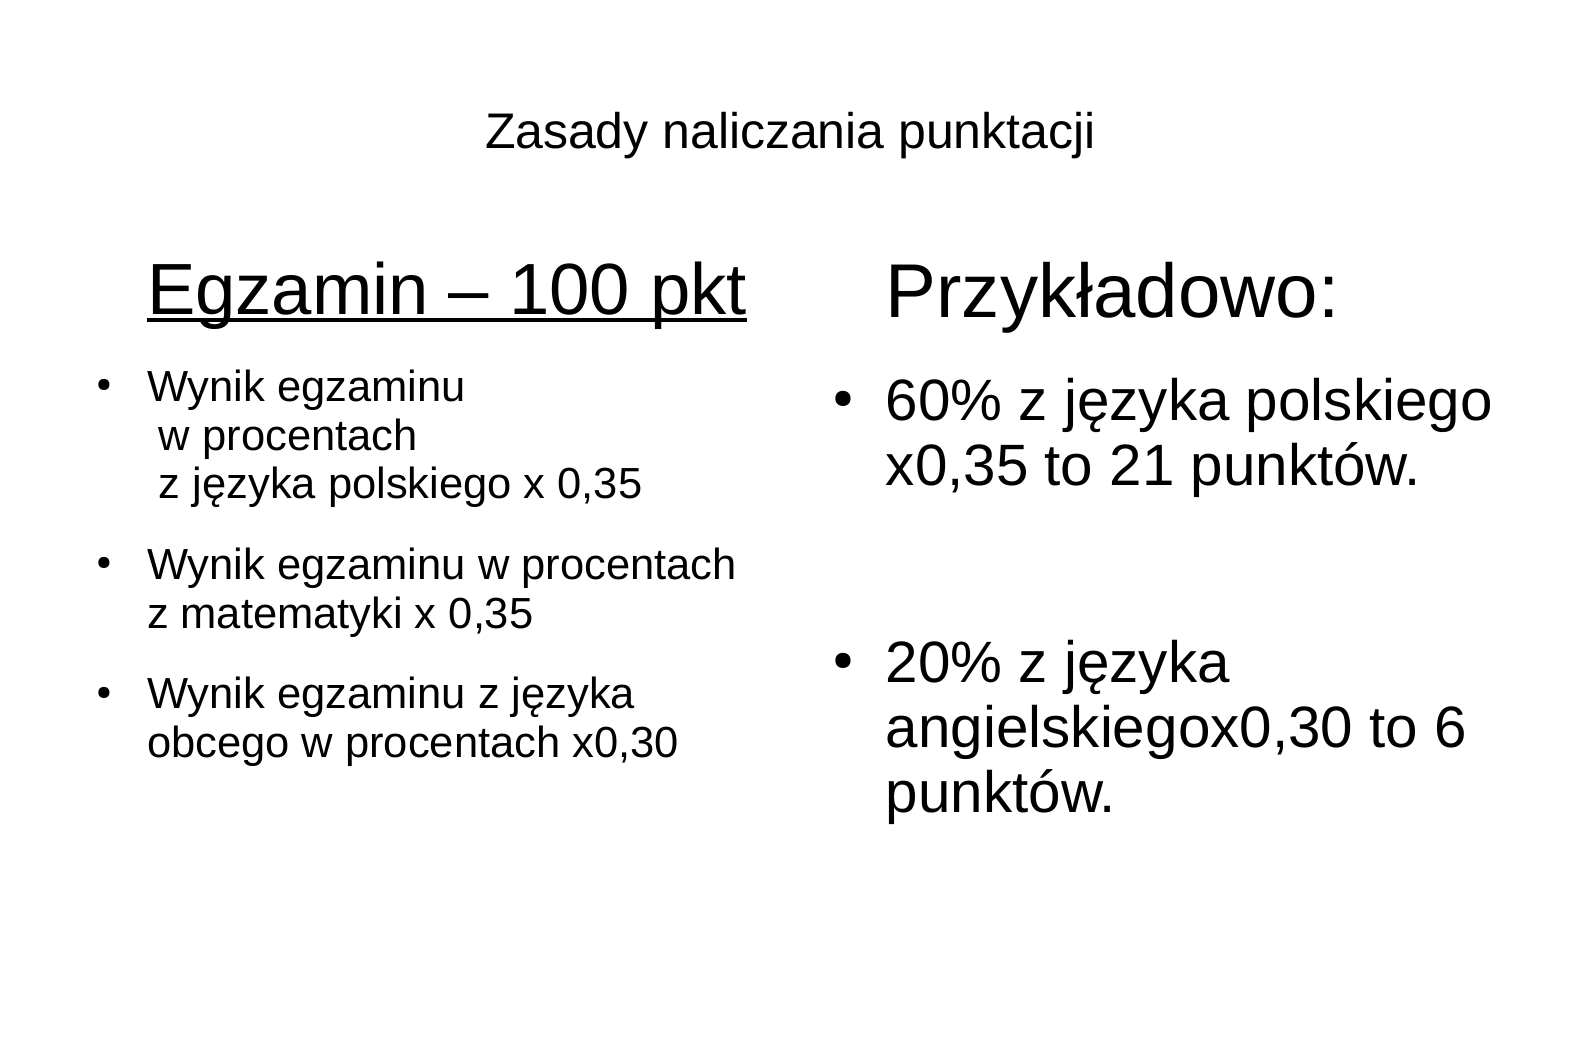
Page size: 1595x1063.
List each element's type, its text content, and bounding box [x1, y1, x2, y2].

list Egzamin – 100 pkt Wynik egzaminu w procentach z języka polskiego x 0,35 Wynik egzaminu w procentach z matematyki x 0,35 Wynik egzaminu z języka obcego w procentach x0,30 [79, 248, 780, 866]
list Przykładowo: 60% z języka polskiego x0,35 to 21 punktów. 20% z języka angielskiegox0,30 to 6 punktów. [815, 248, 1516, 866]
title Zasady naliczania punktacji [79, 42, 1515, 220]
